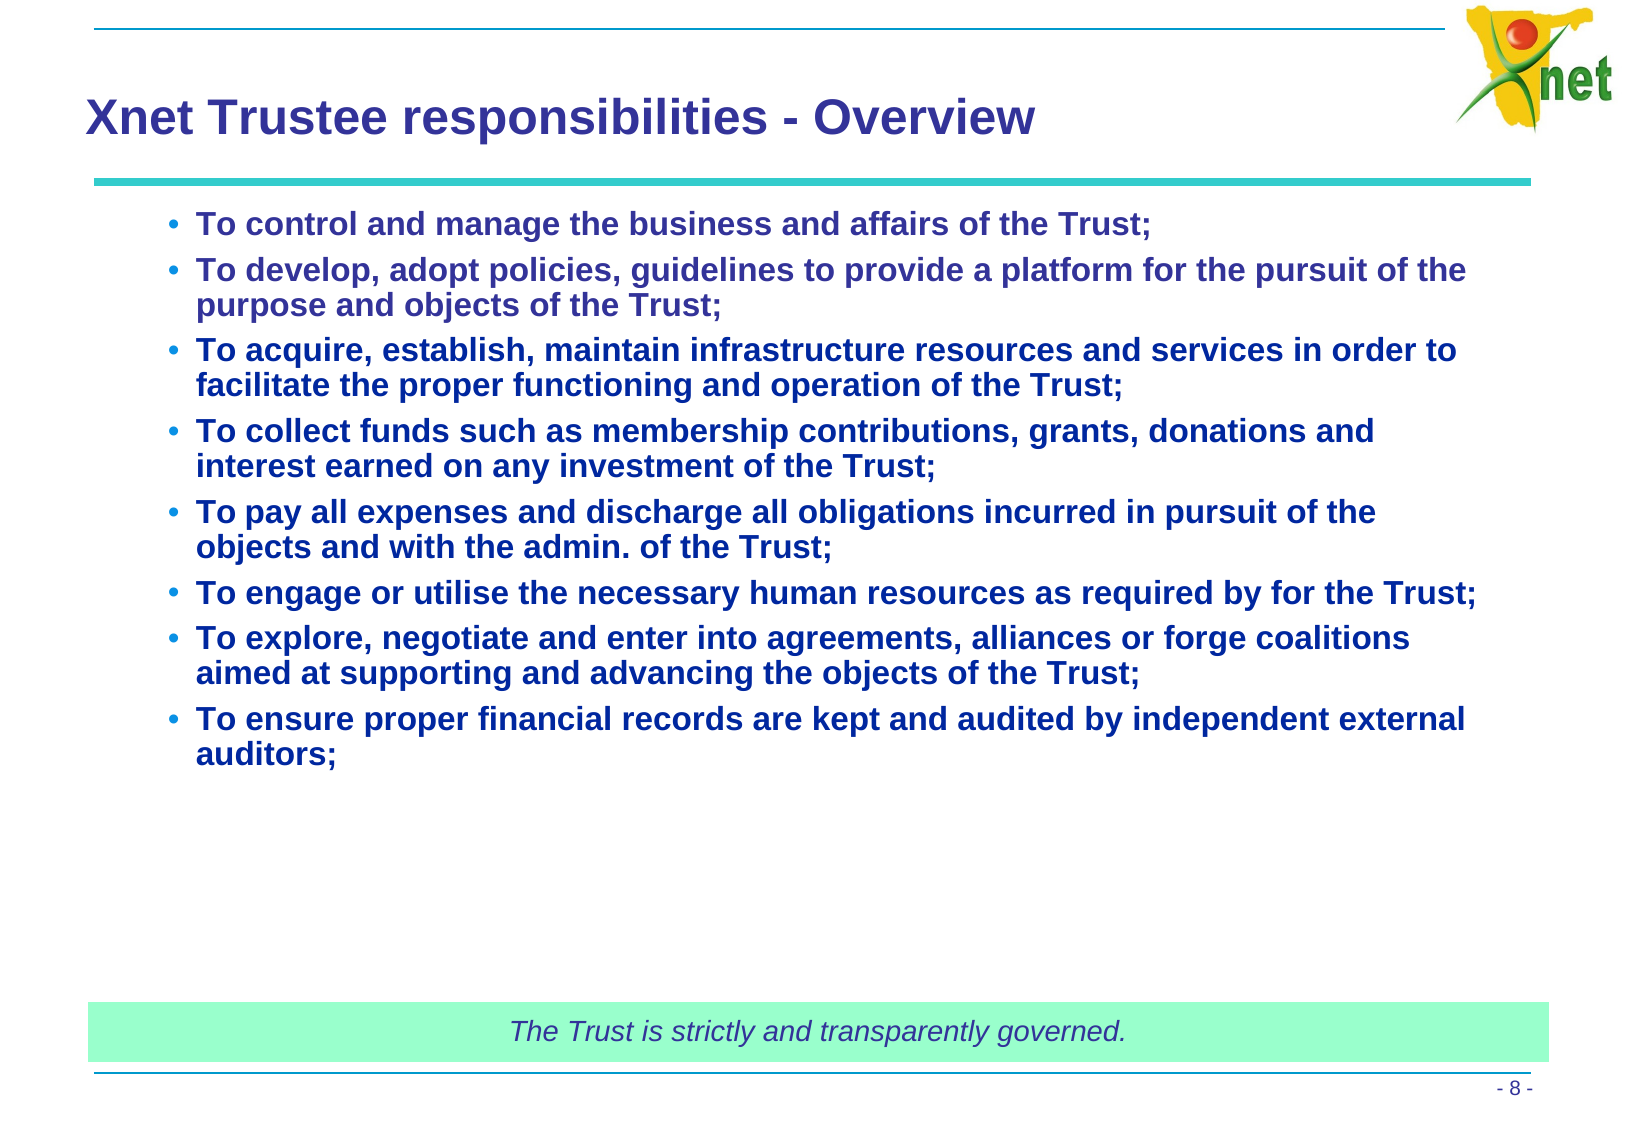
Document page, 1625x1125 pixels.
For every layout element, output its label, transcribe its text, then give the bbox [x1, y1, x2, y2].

title Xnet Trustee responsibilities - Overview [75, 85, 1351, 150]
list To control and manage the business and affairs of the Trust; To develop, adopt policies, guidelines to provide a platform for the pursuit of the purpose and objects of the Trust; To acquire, establish, maintain infrastructure resources and services in order to facilitate the proper functioning and operation of the Trust; To collect funds such as membership contributions, grants, donations and interest earned on any investment of the Trust; To pay all expenses and discharge all obligations incurred in pursuit of the objects and with the admin. of the Trust; To engage or utilise the necessary human resources as required by for the Trust; To explore, negotiate and enter into agreements, alliances or forge coalitions aimed at supporting and advancing the objects of the Trust; To ensure proper financial records are kept and audited by independent external auditors; [50, 199, 1496, 857]
picture [1445, 0, 1625, 139]
text_box The Trust is strictly and transparently governed. [87, 1000, 1550, 1063]
